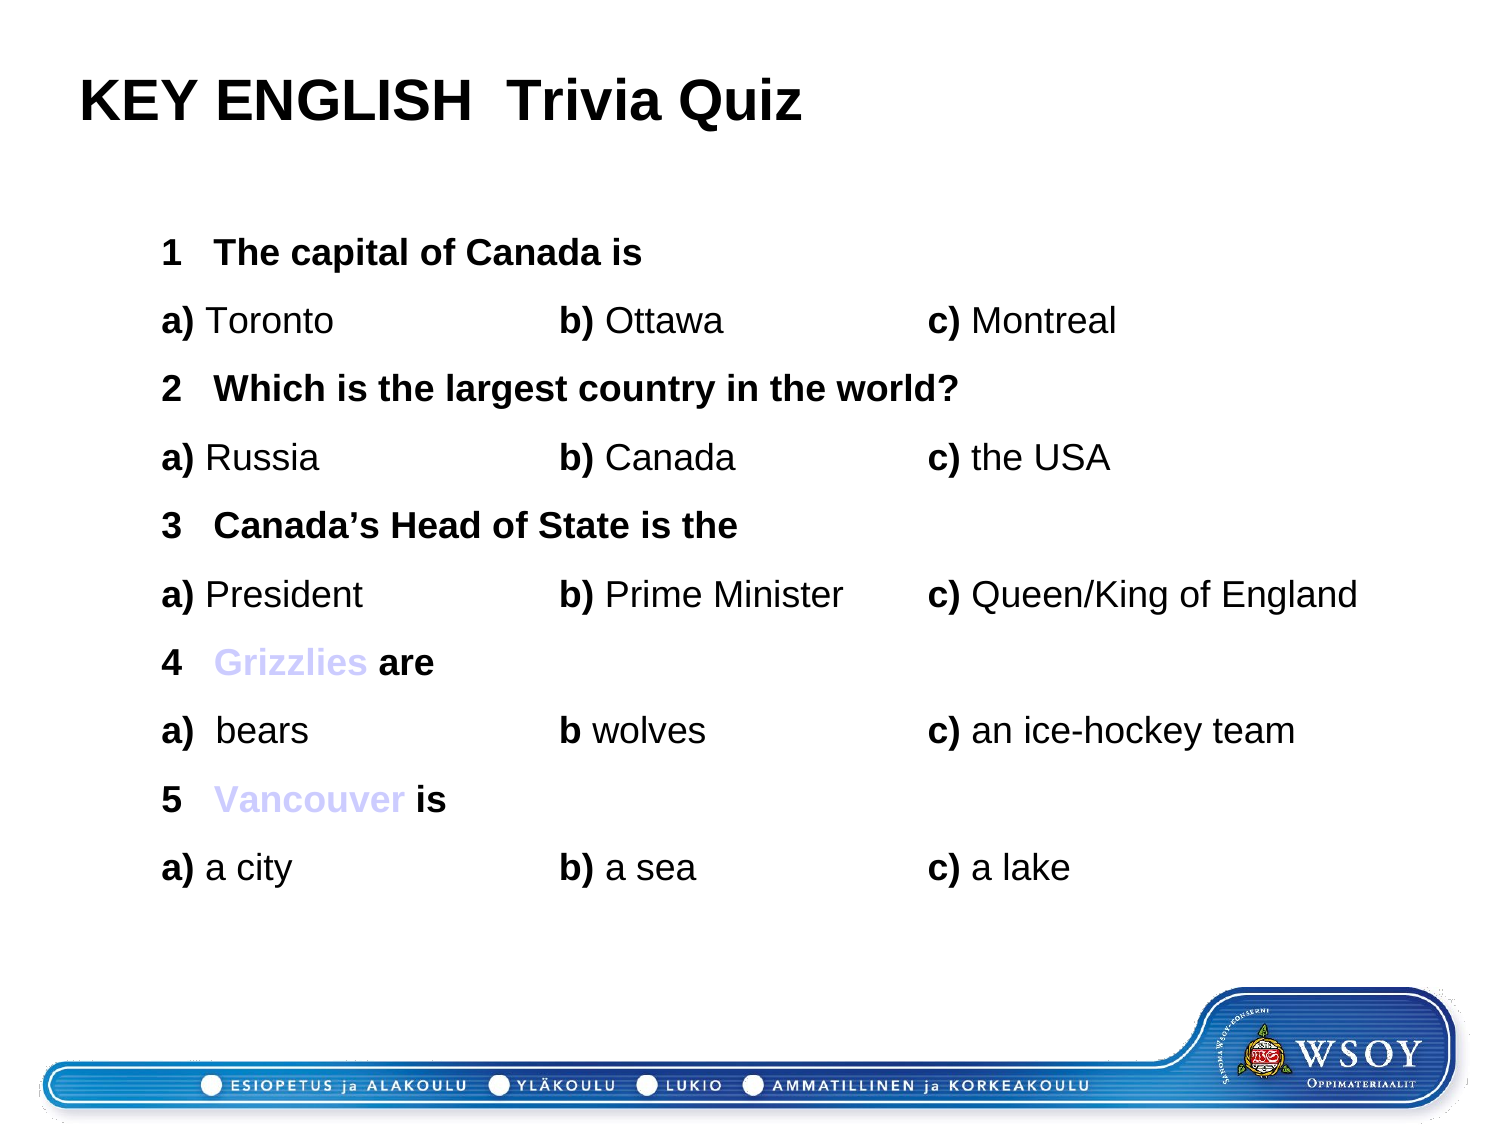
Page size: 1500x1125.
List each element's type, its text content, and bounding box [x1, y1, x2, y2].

text_box 1 The capital of Canada is a) Toronto b) Ottawa c) Montreal 2 Which is the largest country in the world? a) Russia b) Canada c) the USA 3 Canada’s Head of State is the a) President b) Prime Minister c) Queen/King of England 4 Grizzlies are a) bears b wolves c) an ice-hockey team 5 Vancouver is a) a city b) a sea c) a lake [88, 219, 1400, 896]
text_box KEY ENGLISH Trivia Quiz [64, 54, 1424, 141]
picture [0, 987, 1500, 1125]
